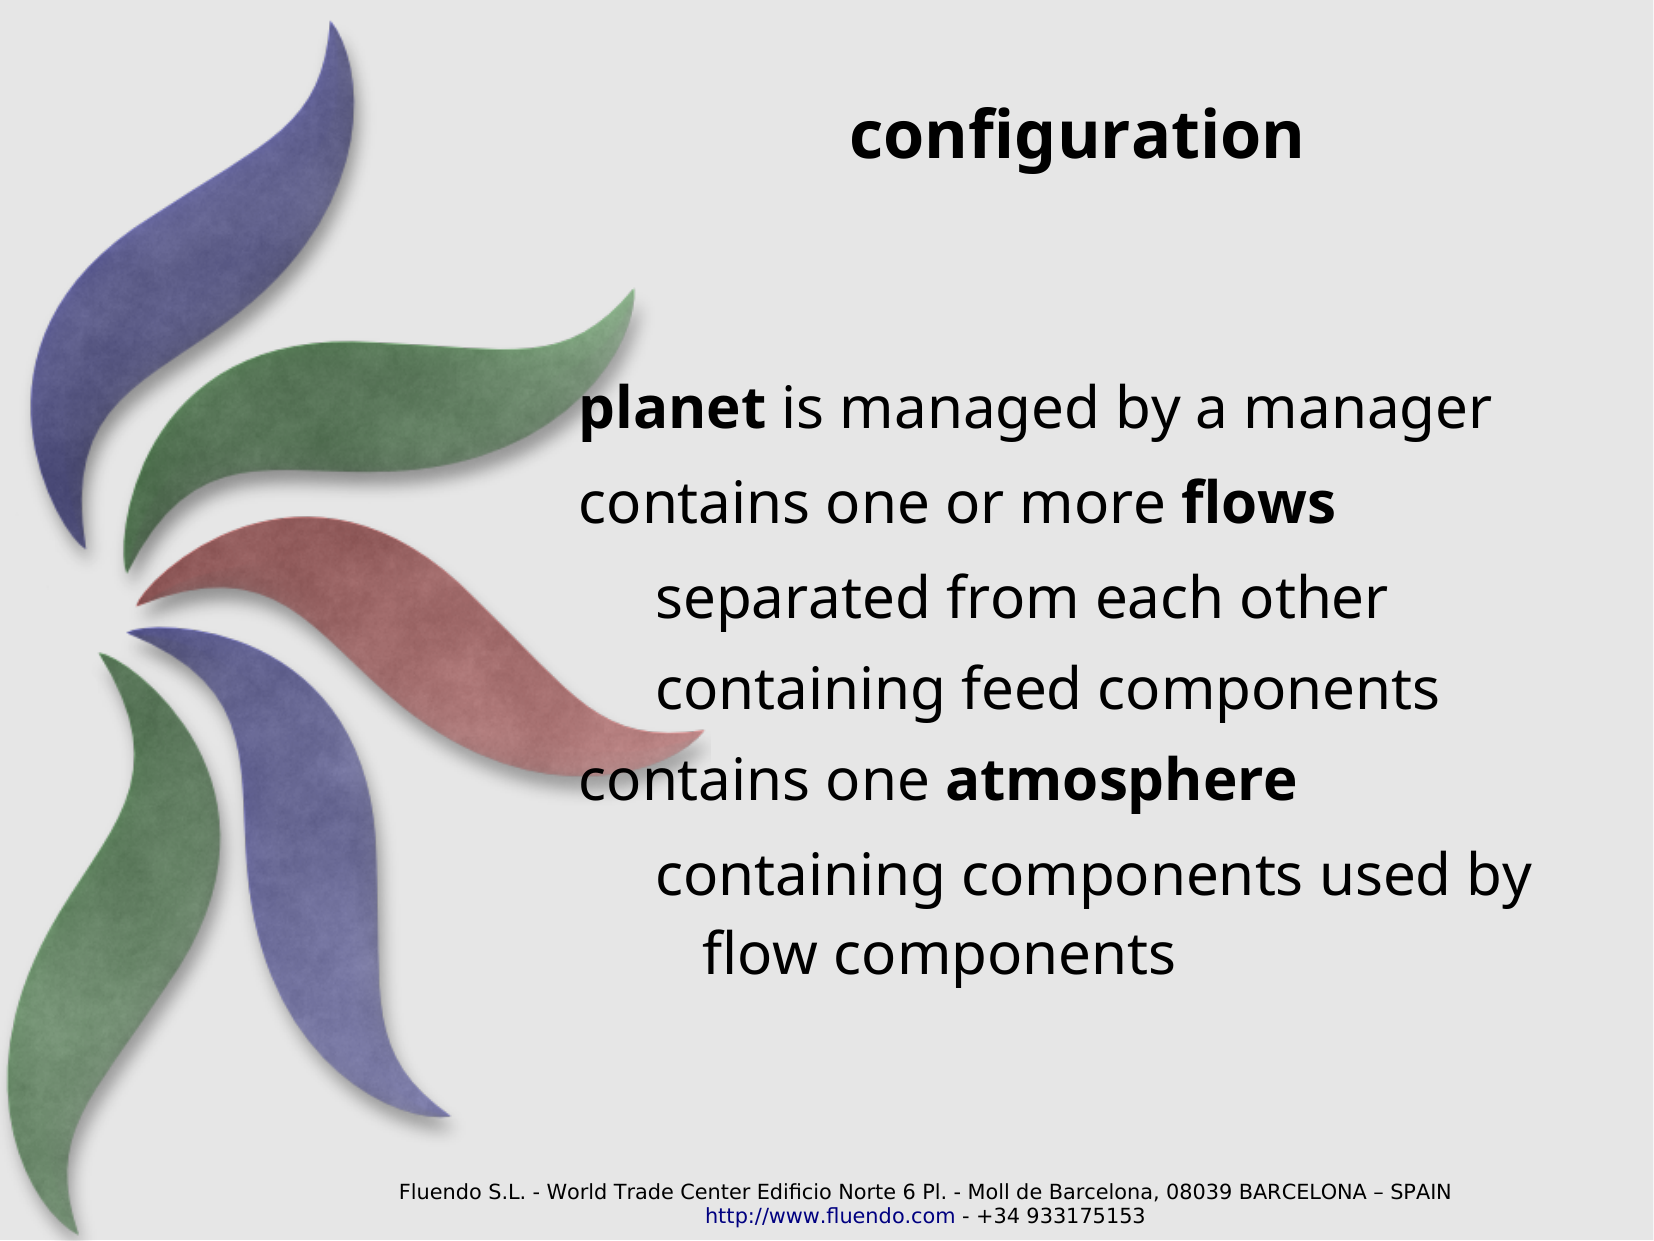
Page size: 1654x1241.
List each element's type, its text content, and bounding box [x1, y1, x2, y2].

list planet is managed by a manager contains one or more flows separated from each other containing feed components contains one atmosphere containing components used by flow components [560, 236, 1595, 1123]
picture [0, 0, 711, 1241]
title configuration [560, 58, 1595, 207]
